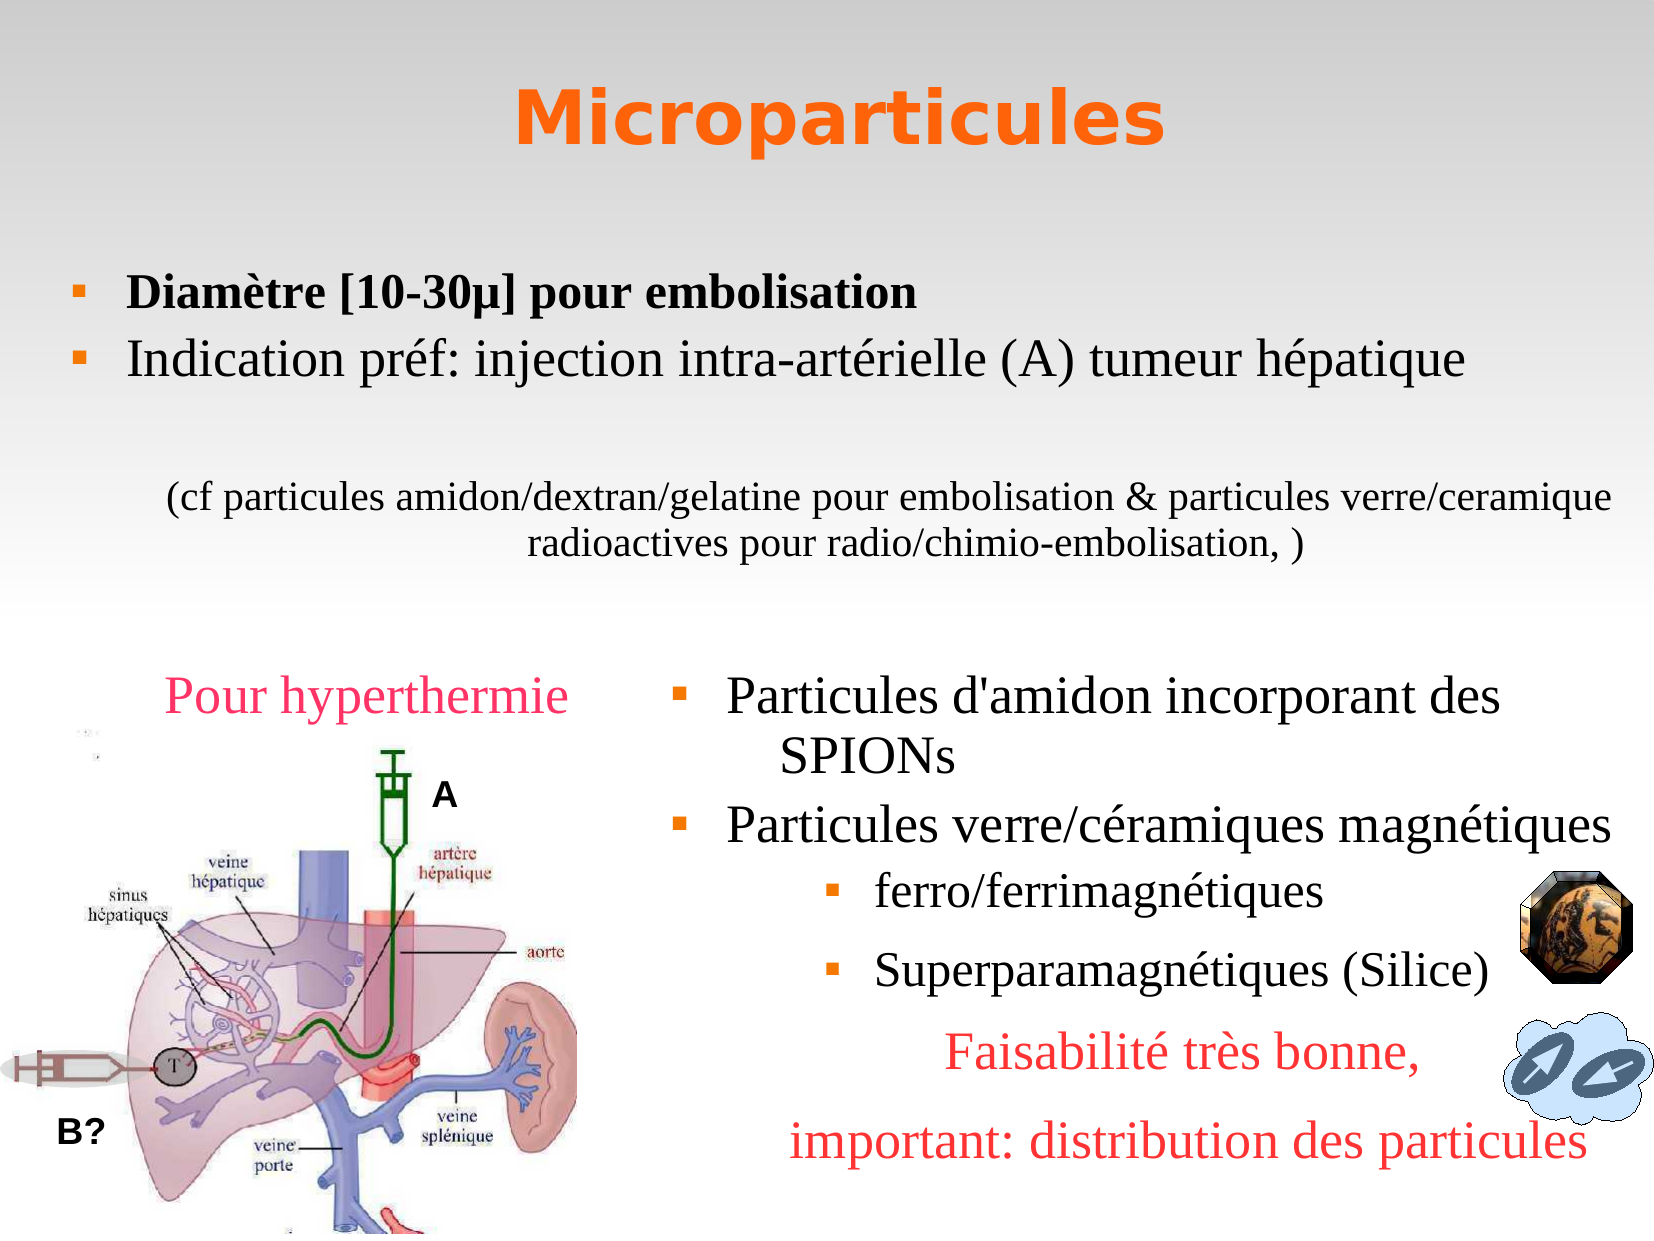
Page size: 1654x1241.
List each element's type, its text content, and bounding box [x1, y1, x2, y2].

text_box [1503, 1012, 1654, 1126]
title Microparticules [82, 49, 1571, 188]
text_box [1520, 871, 1633, 984]
text_box B? [41, 1103, 155, 1160]
text_box A [416, 765, 492, 823]
picture [4, 729, 577, 1234]
text_box [0, 1050, 151, 1088]
list Diamètre [10-30μ] pour embolisation Indication préf: injection intra-artérielle (A) tumeur hépatique (cf particules amidon/dextran/gelatine pour embolisation & particules verre/ceramique radioactives pour radio/chimio-embolisation, ) [37, 264, 1654, 594]
list Particules d'amidon incorporant des SPIONs Particules verre/céramiques magnétiques ferro/ferrimagnétiques Superparamagnétiques (Silice) Faisabilité très bonne, important: distribution des particules [637, 665, 1654, 1209]
text_box Pour hyperthermie [150, 658, 638, 739]
